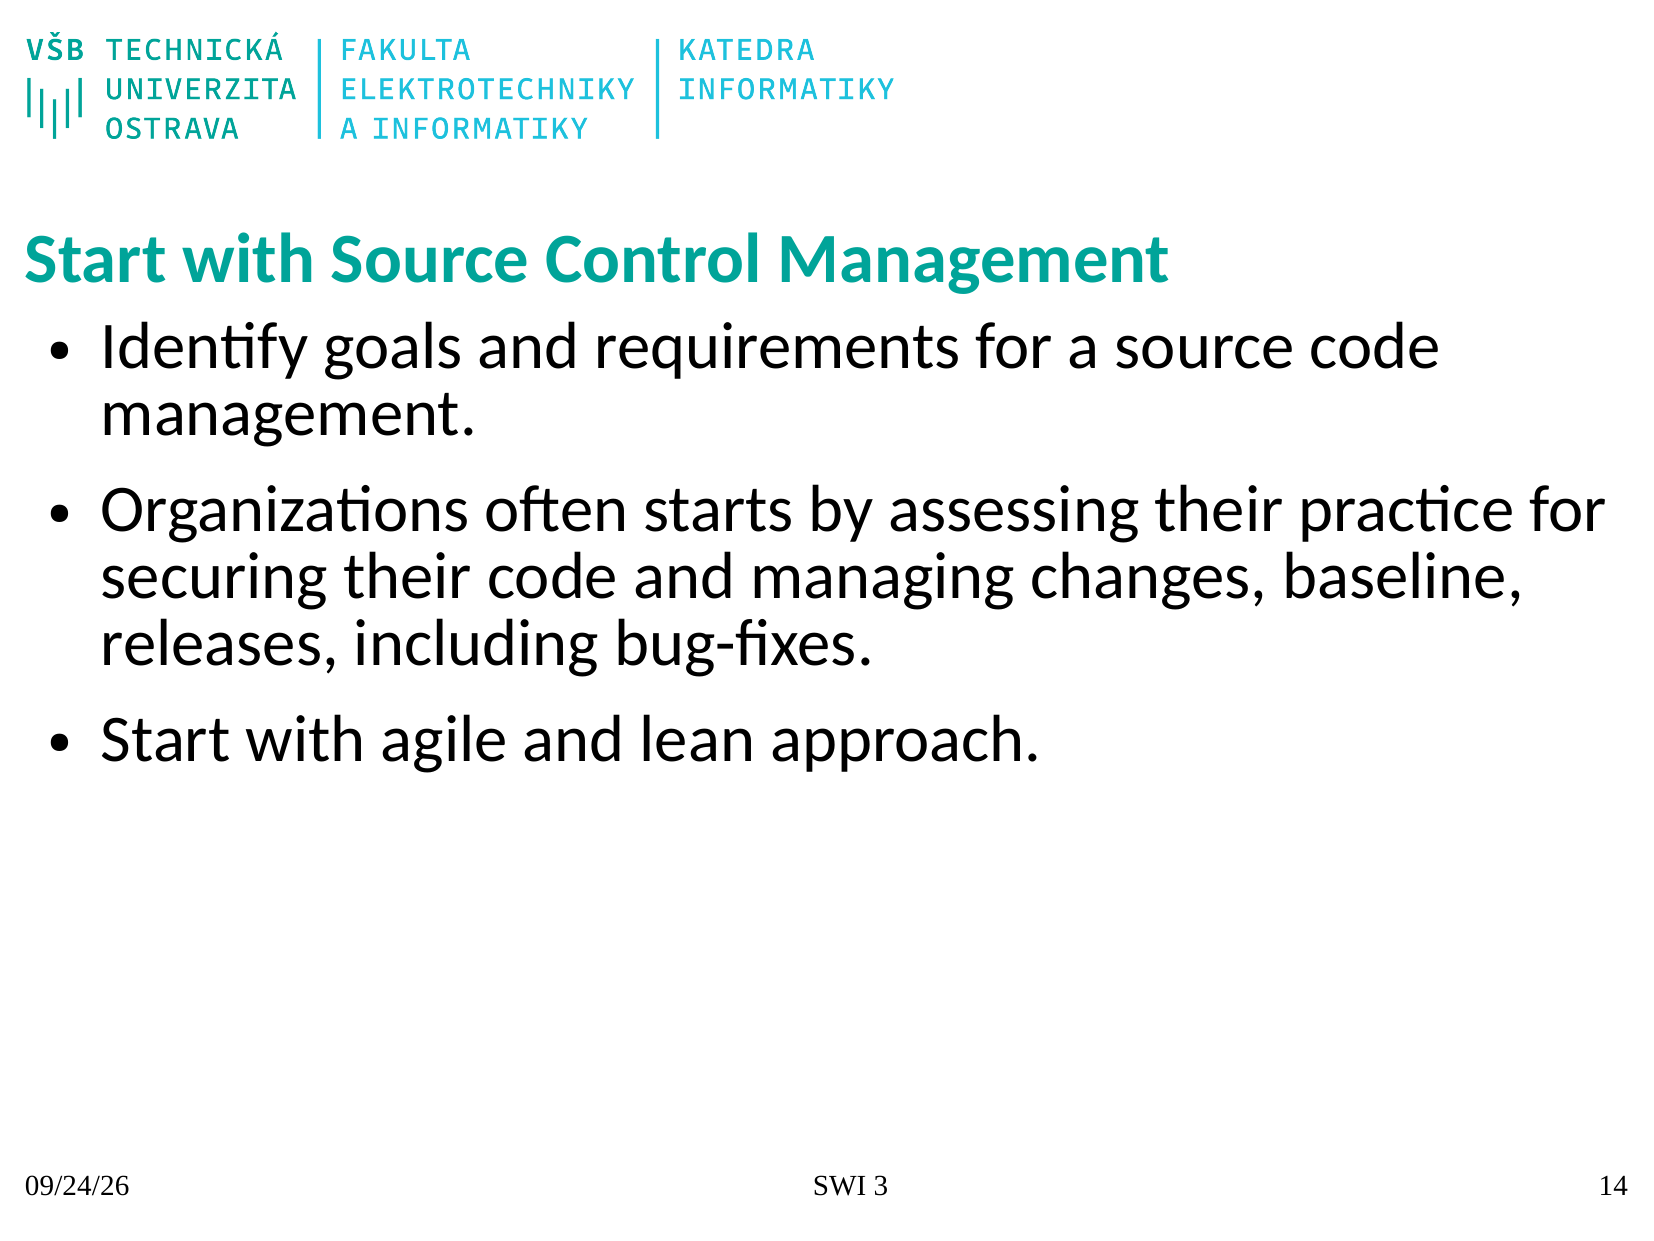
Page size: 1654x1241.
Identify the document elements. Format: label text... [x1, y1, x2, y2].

picture [26, 31, 894, 139]
list Identify goals and requirements for a source code management. Organizations often starts by assessing their practice for securing their code and managing changes, baseline, releases, including bug-fixes. Start with agile and lean approach. [30, 318, 1629, 1146]
title Start with Source Control Management [24, 169, 1629, 300]
